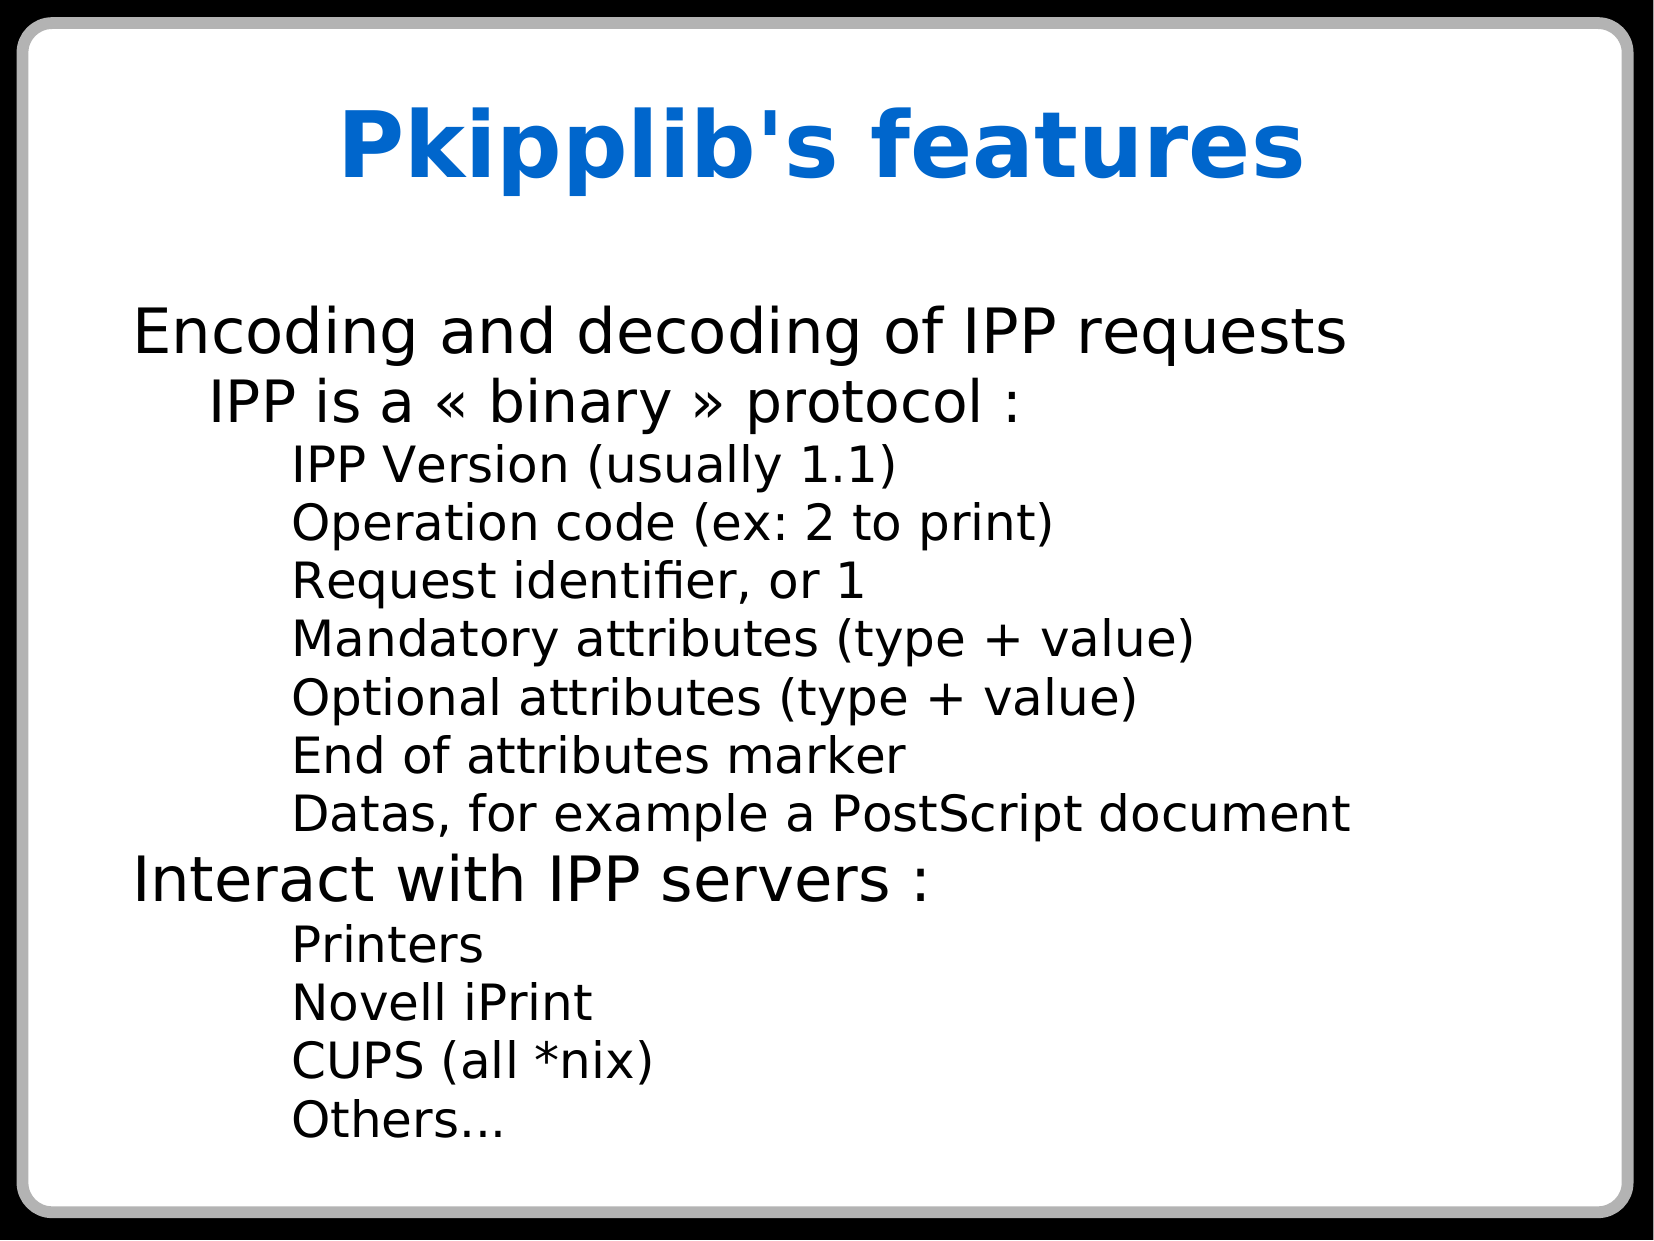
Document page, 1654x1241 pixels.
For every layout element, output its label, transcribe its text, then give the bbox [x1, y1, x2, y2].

title Pkipplib's features [67, 91, 1577, 199]
list Encoding and decoding of IPP requests IPP is a « binary » protocol : IPP Version (usually 1.1) Operation code (ex: 2 to print) Request identifier, or 1 Mandatory attributes (type + value) Optional attributes (type + value) End of attributes marker Datas, for example a PostScript document Interact with IPP servers : Printers Novell iPrint CUPS (all *nix) Others... [114, 295, 1536, 1150]
